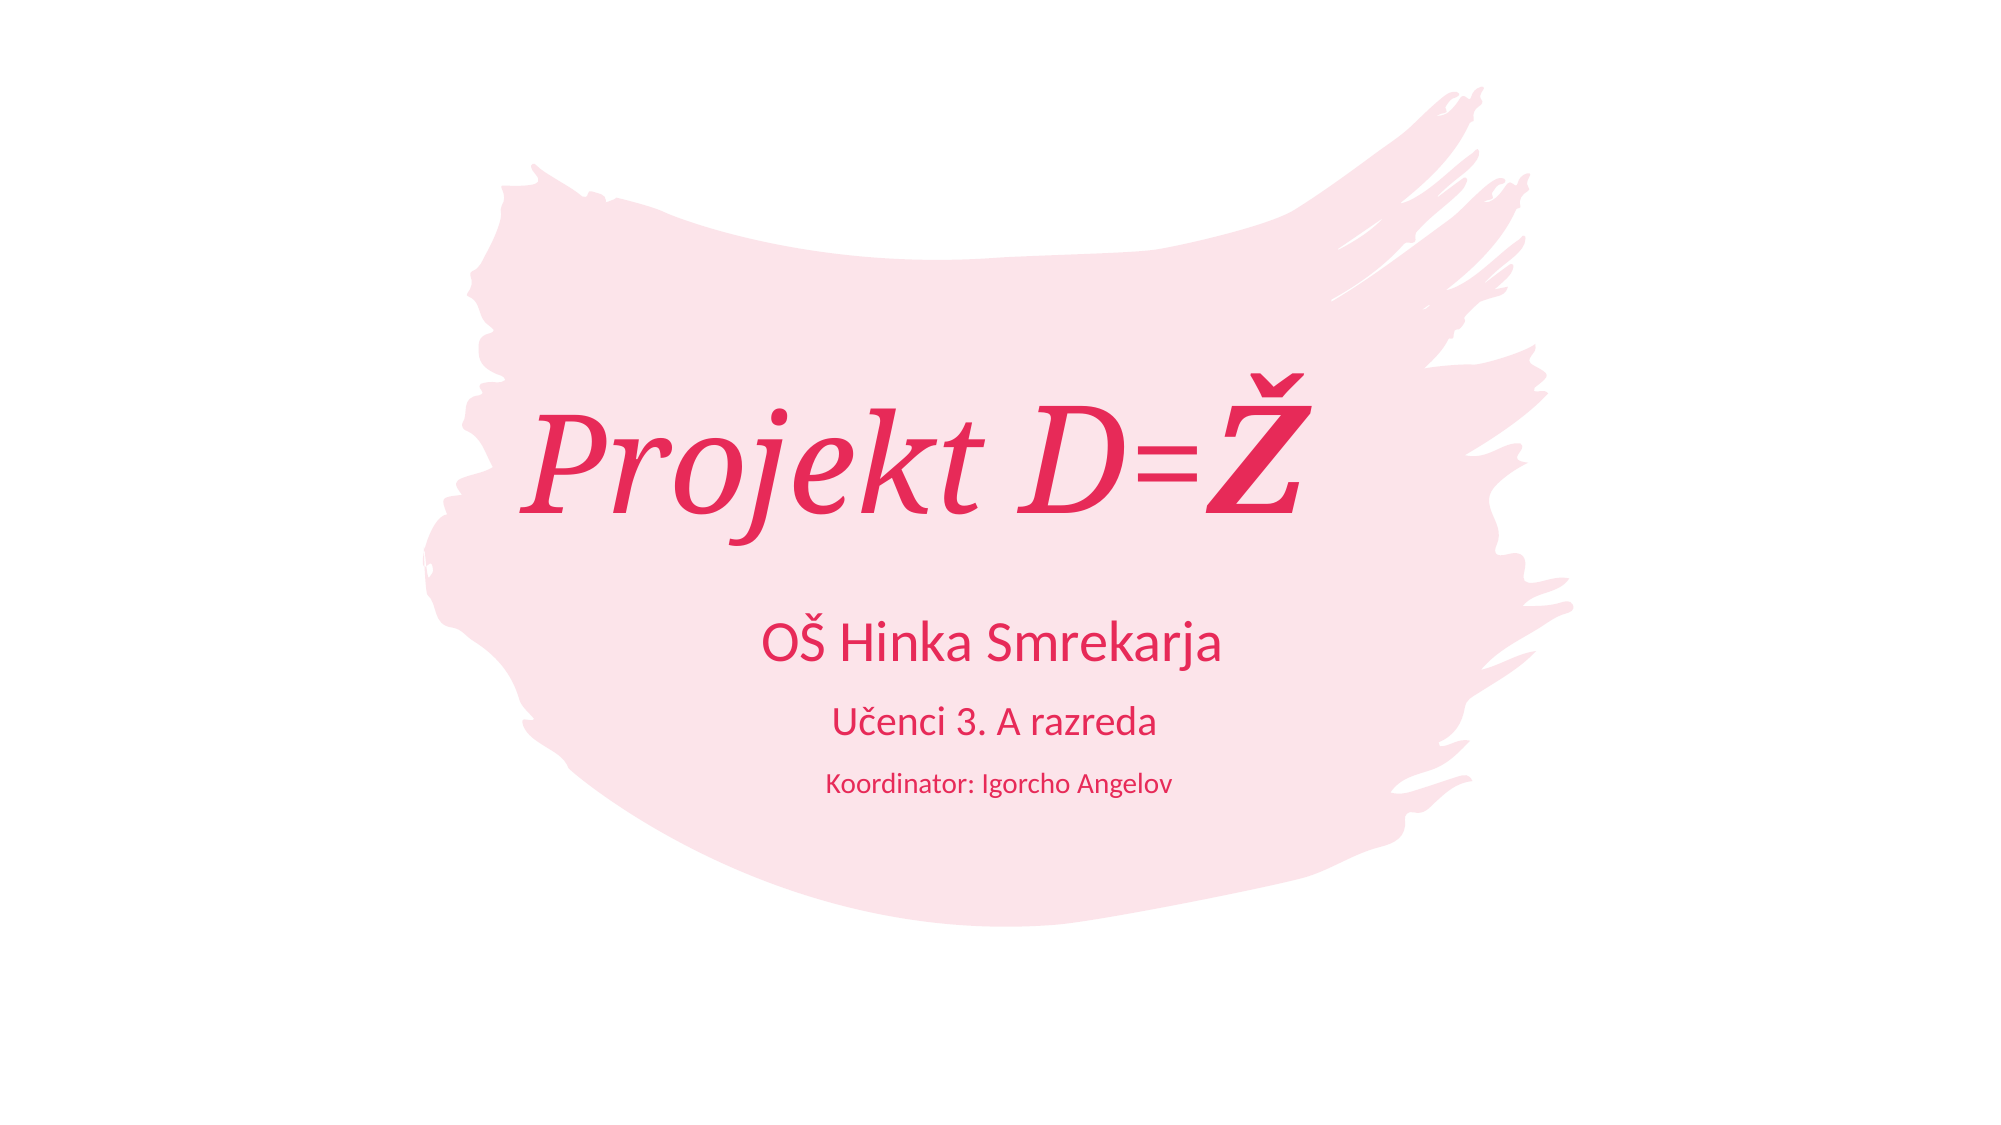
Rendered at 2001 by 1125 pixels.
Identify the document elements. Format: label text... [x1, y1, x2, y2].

subtitle OŠ Hinka Smrekarja Učenci 3. A razreda Koordinator: Igorcho Angelov [589, 595, 1410, 850]
title Projekt D=Ž [507, 246, 1455, 554]
